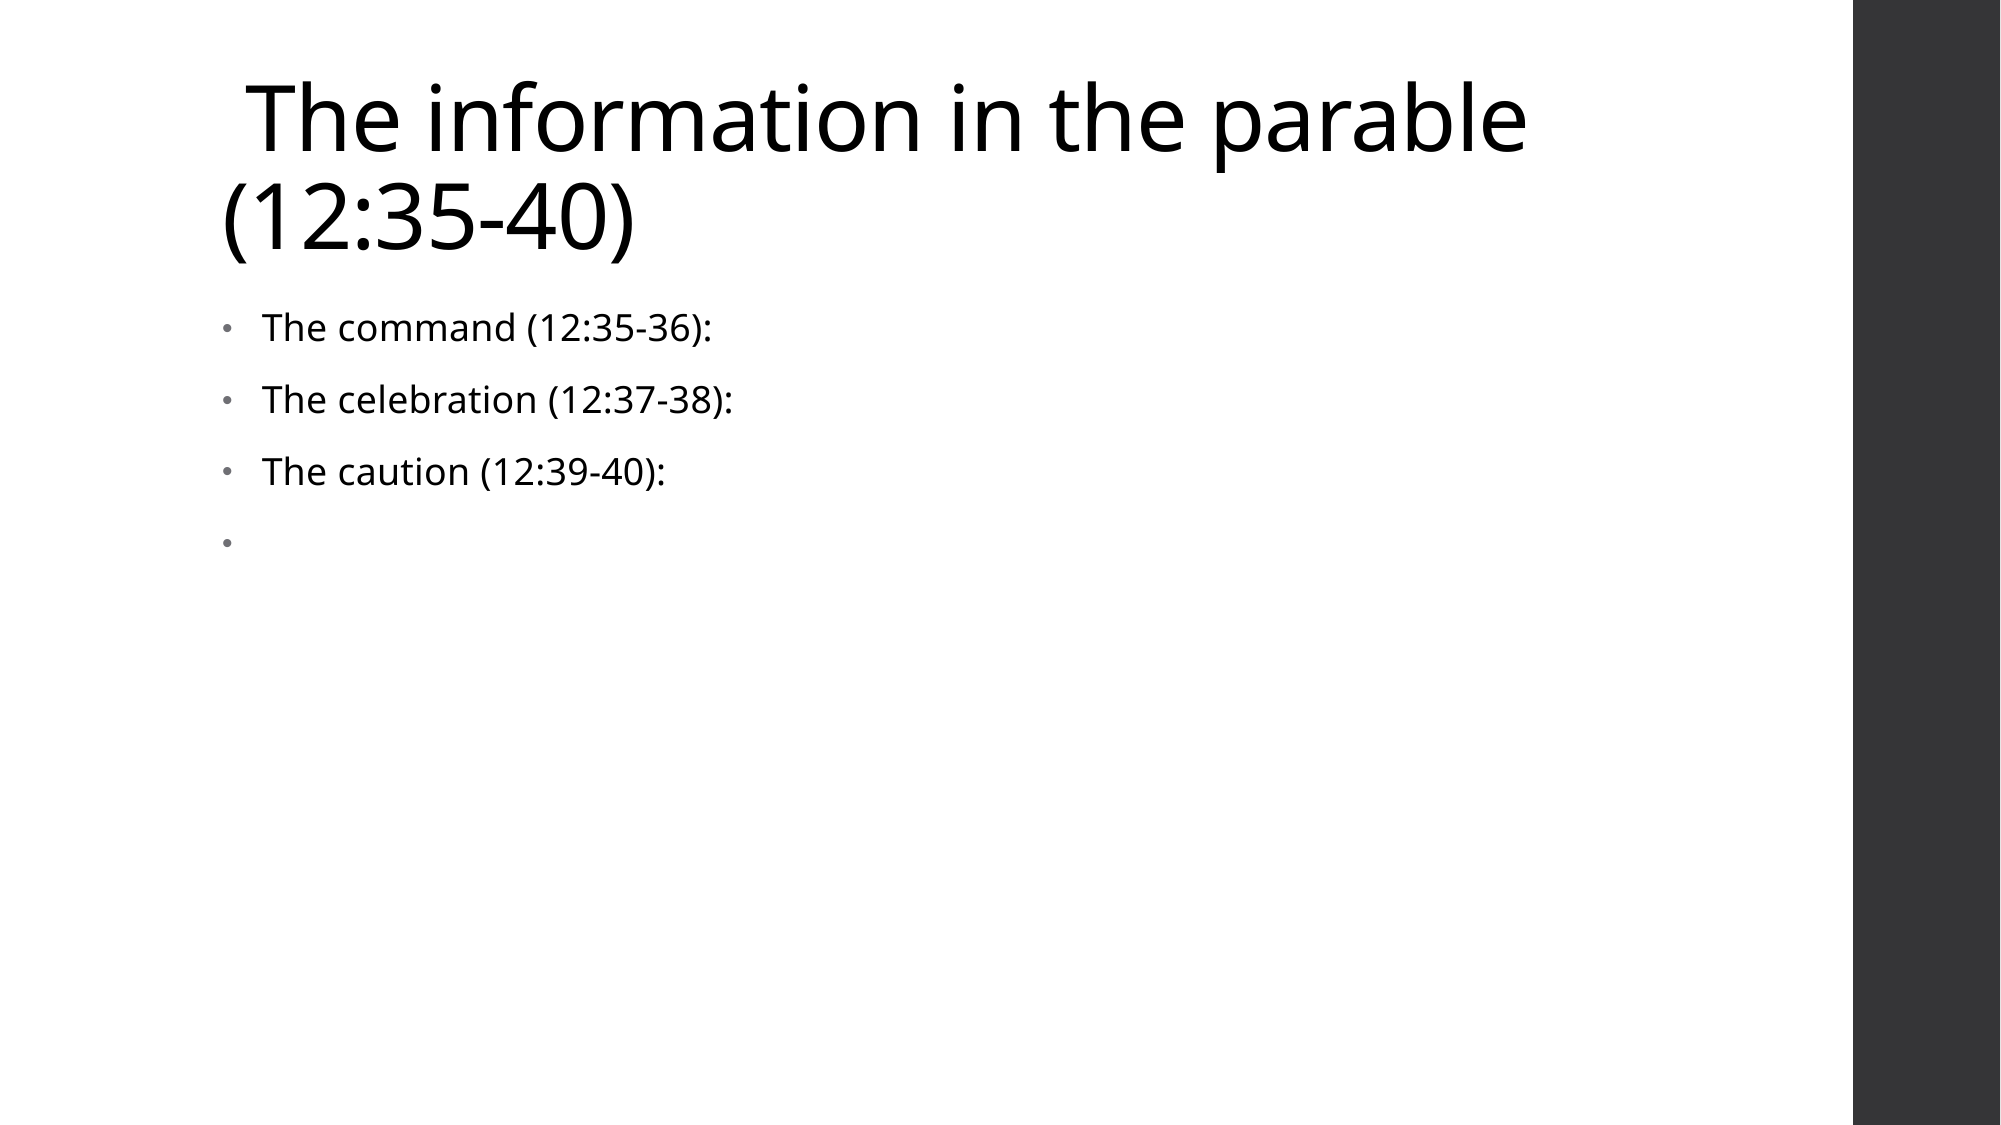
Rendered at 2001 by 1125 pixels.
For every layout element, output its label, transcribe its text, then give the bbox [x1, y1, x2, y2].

list The command (12:35-36): The celebration (12:37-38): The caution (12:39-40): [206, 299, 1617, 1014]
title The information in the parable (12:35-40) [206, 60, 1797, 278]
